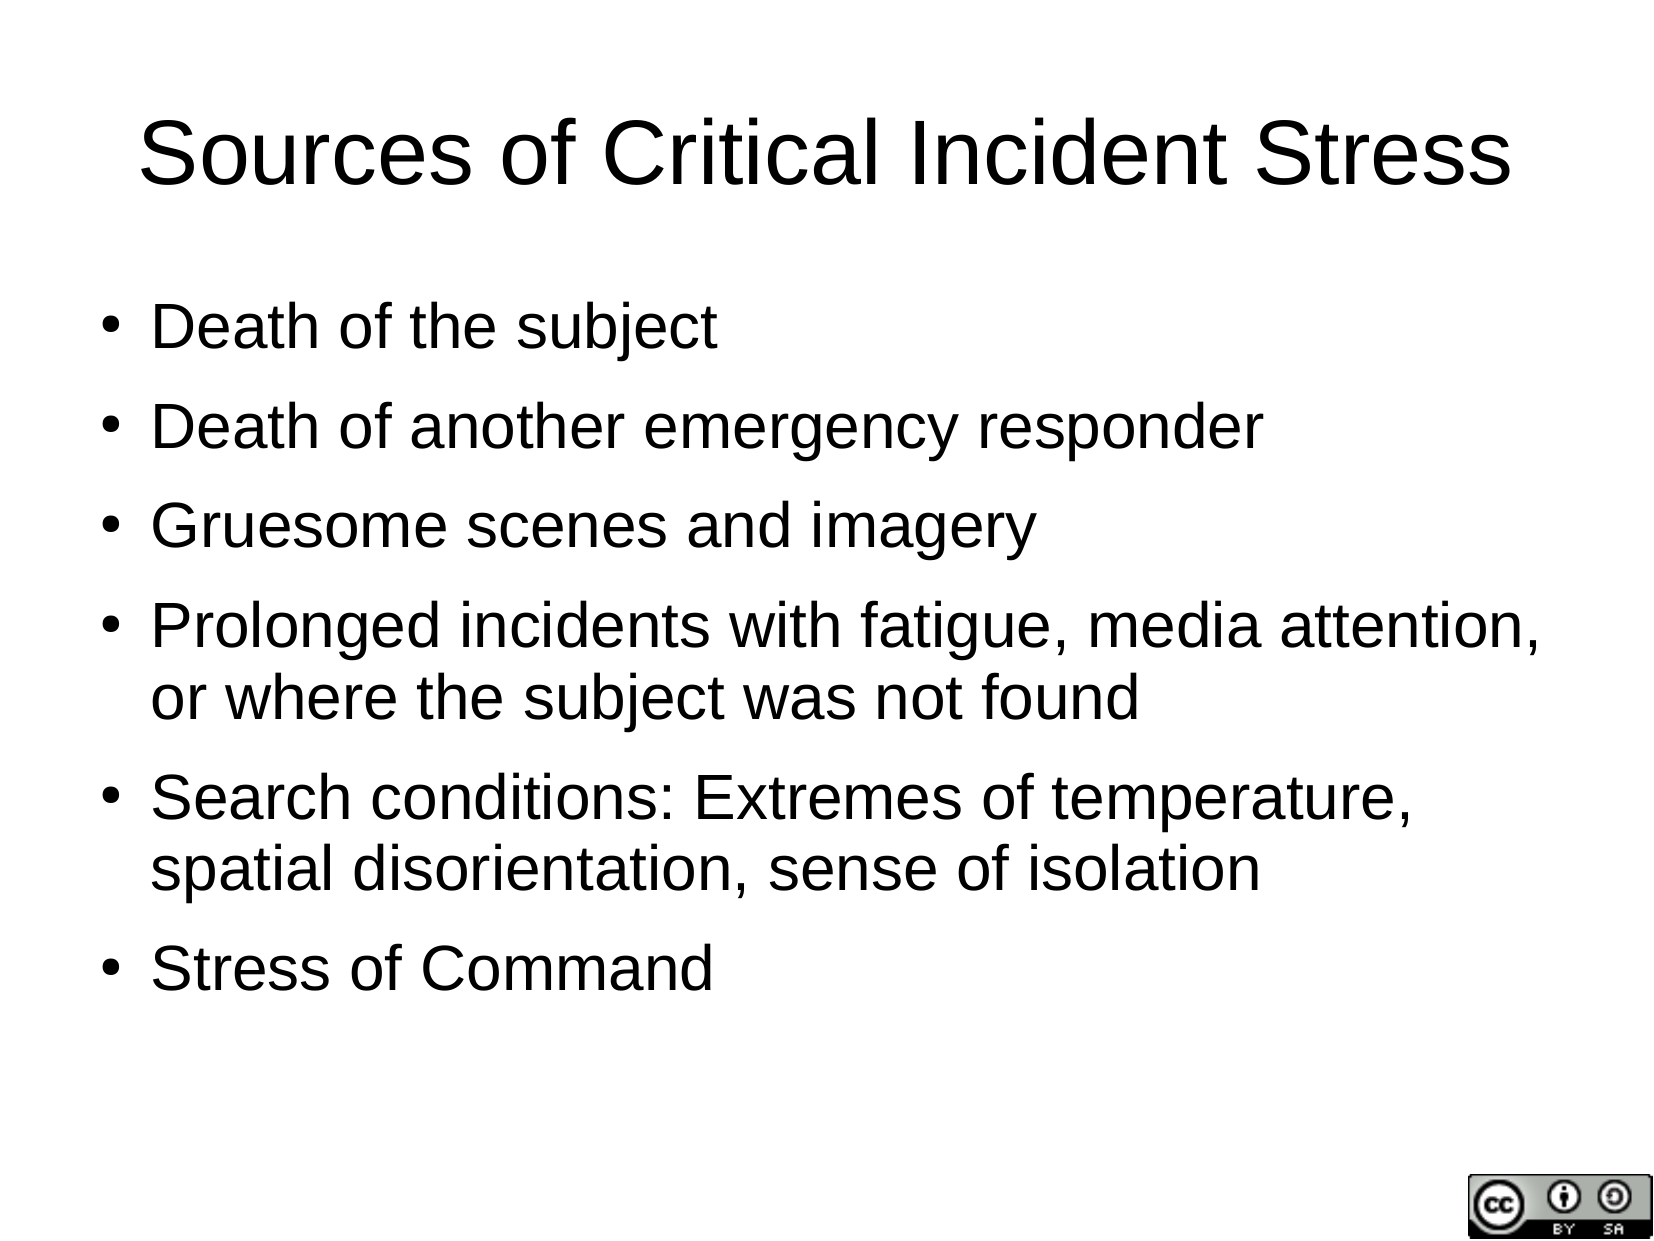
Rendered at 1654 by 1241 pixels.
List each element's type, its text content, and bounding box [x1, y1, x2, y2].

title Sources of Critical Incident Stress [82, 49, 1571, 257]
picture [1468, 1174, 1653, 1239]
list Death of the subject Death of another emergency responder Gruesome scenes and imagery Prolonged incidents with fatigue, media attention, or where the subject was not found Search conditions: Extremes of temperature, spatial disorientation, sense of isolation Stress of Command [82, 290, 1571, 1010]
